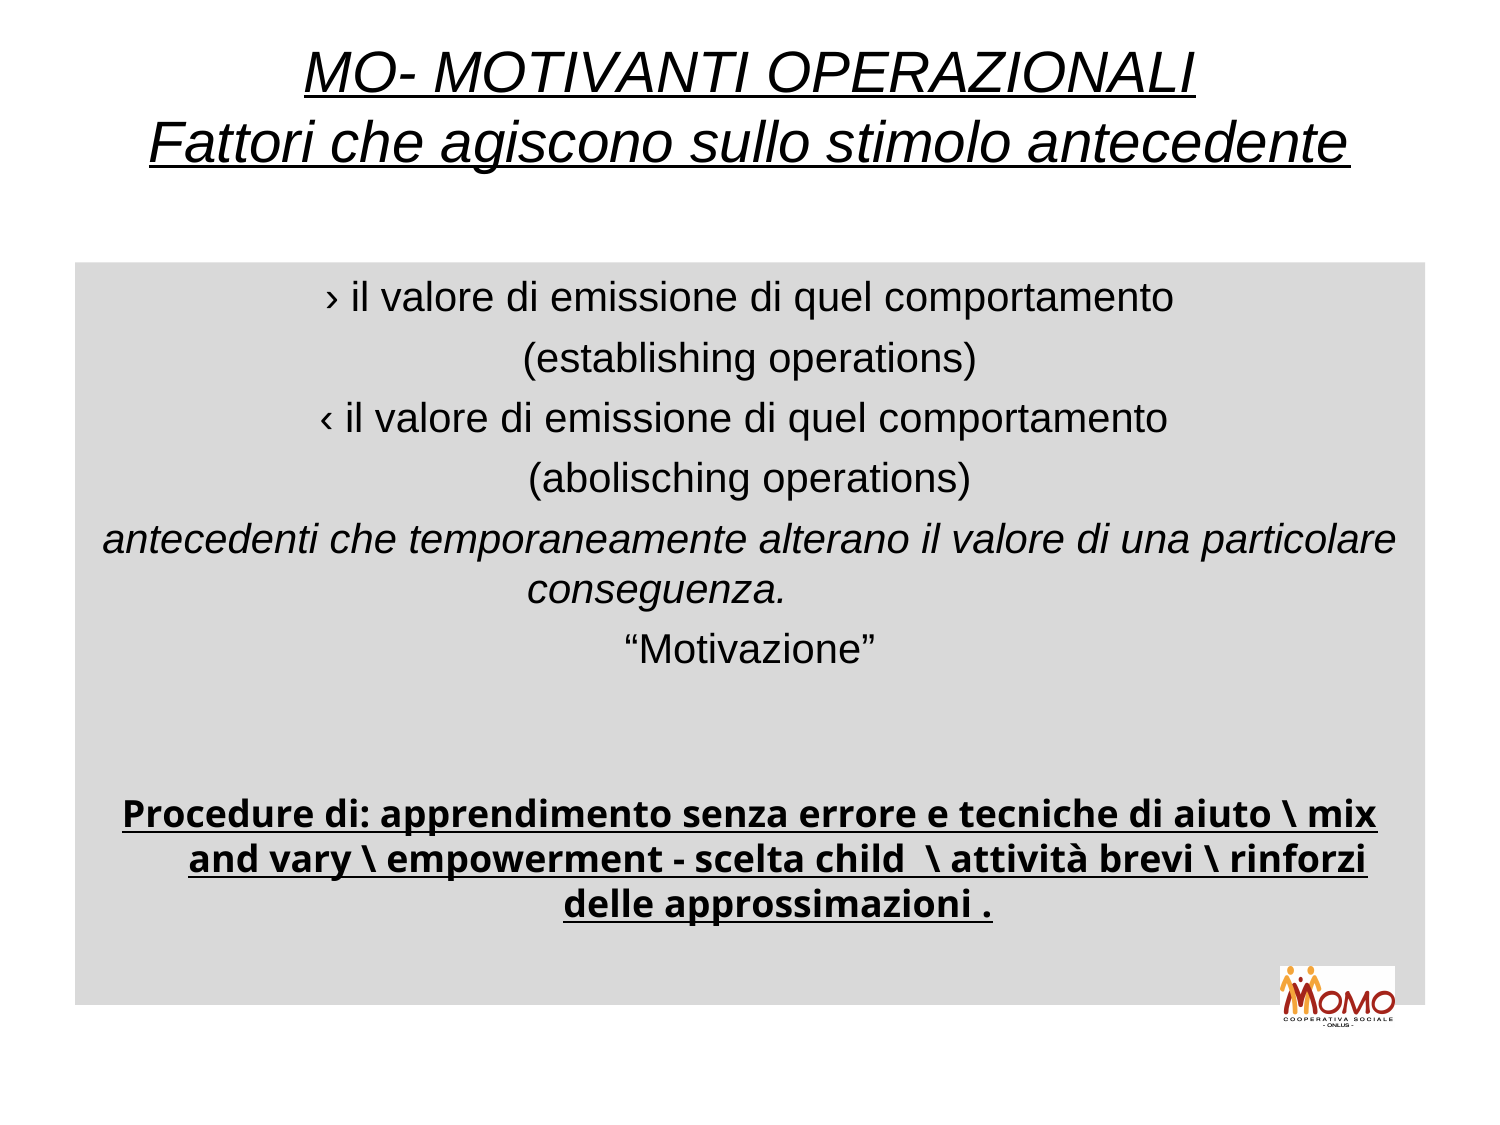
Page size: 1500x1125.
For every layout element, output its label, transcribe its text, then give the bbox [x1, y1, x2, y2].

list › il valore di emissione di quel comportamento (establishing operations) ‹ il valore di emissione di quel comportamento (abolisching operations) antecedenti che temporaneamente alterano il valore di una particolare conseguenza. “Motivazione” Procedure di: apprendimento senza errore e tecniche di aiuto \ mix and vary \ empowerment - scelta child \ attività brevi \ rinforzi delle approssimazioni . [75, 262, 1426, 1005]
title MO- MOTIVANTI OPERAZIONALI Fattori che agiscono sullo stimolo antecedente [75, 45, 1426, 233]
picture [1280, 966, 1395, 1028]
